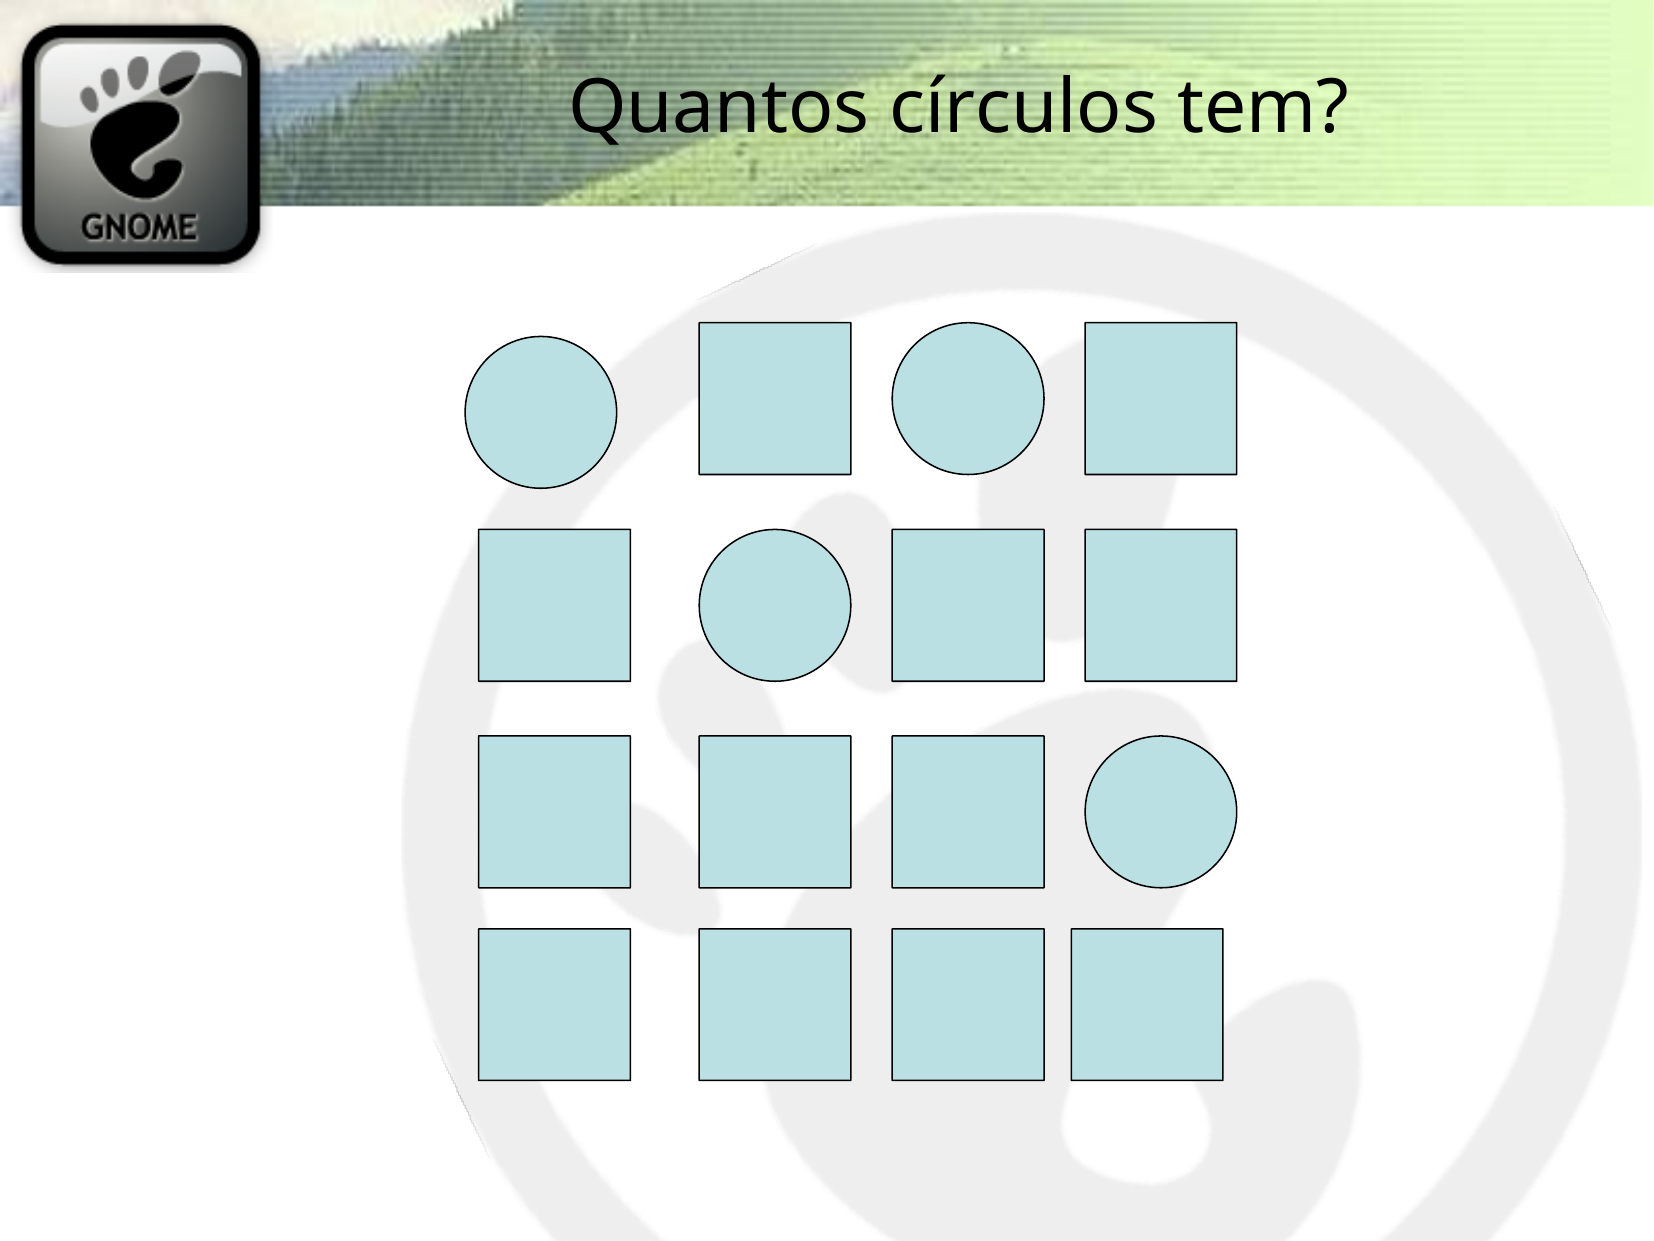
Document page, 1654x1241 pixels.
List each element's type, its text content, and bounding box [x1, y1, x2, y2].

text_box [892, 529, 1045, 682]
text_box [1071, 928, 1223, 1081]
text_box [478, 529, 631, 682]
text_box [699, 928, 851, 1081]
text_box [699, 529, 851, 682]
text_box [699, 735, 851, 888]
title Quantos círculos tem? [265, 0, 1653, 206]
text_box [892, 928, 1045, 1081]
text_box [892, 735, 1045, 888]
text_box [699, 322, 851, 475]
text_box [1085, 322, 1237, 475]
text_box [1085, 735, 1237, 888]
text_box [478, 735, 631, 888]
text_box [478, 928, 631, 1081]
text_box [892, 322, 1045, 475]
text_box [1085, 529, 1237, 682]
picture [0, 0, 1654, 1241]
text_box [465, 336, 617, 489]
